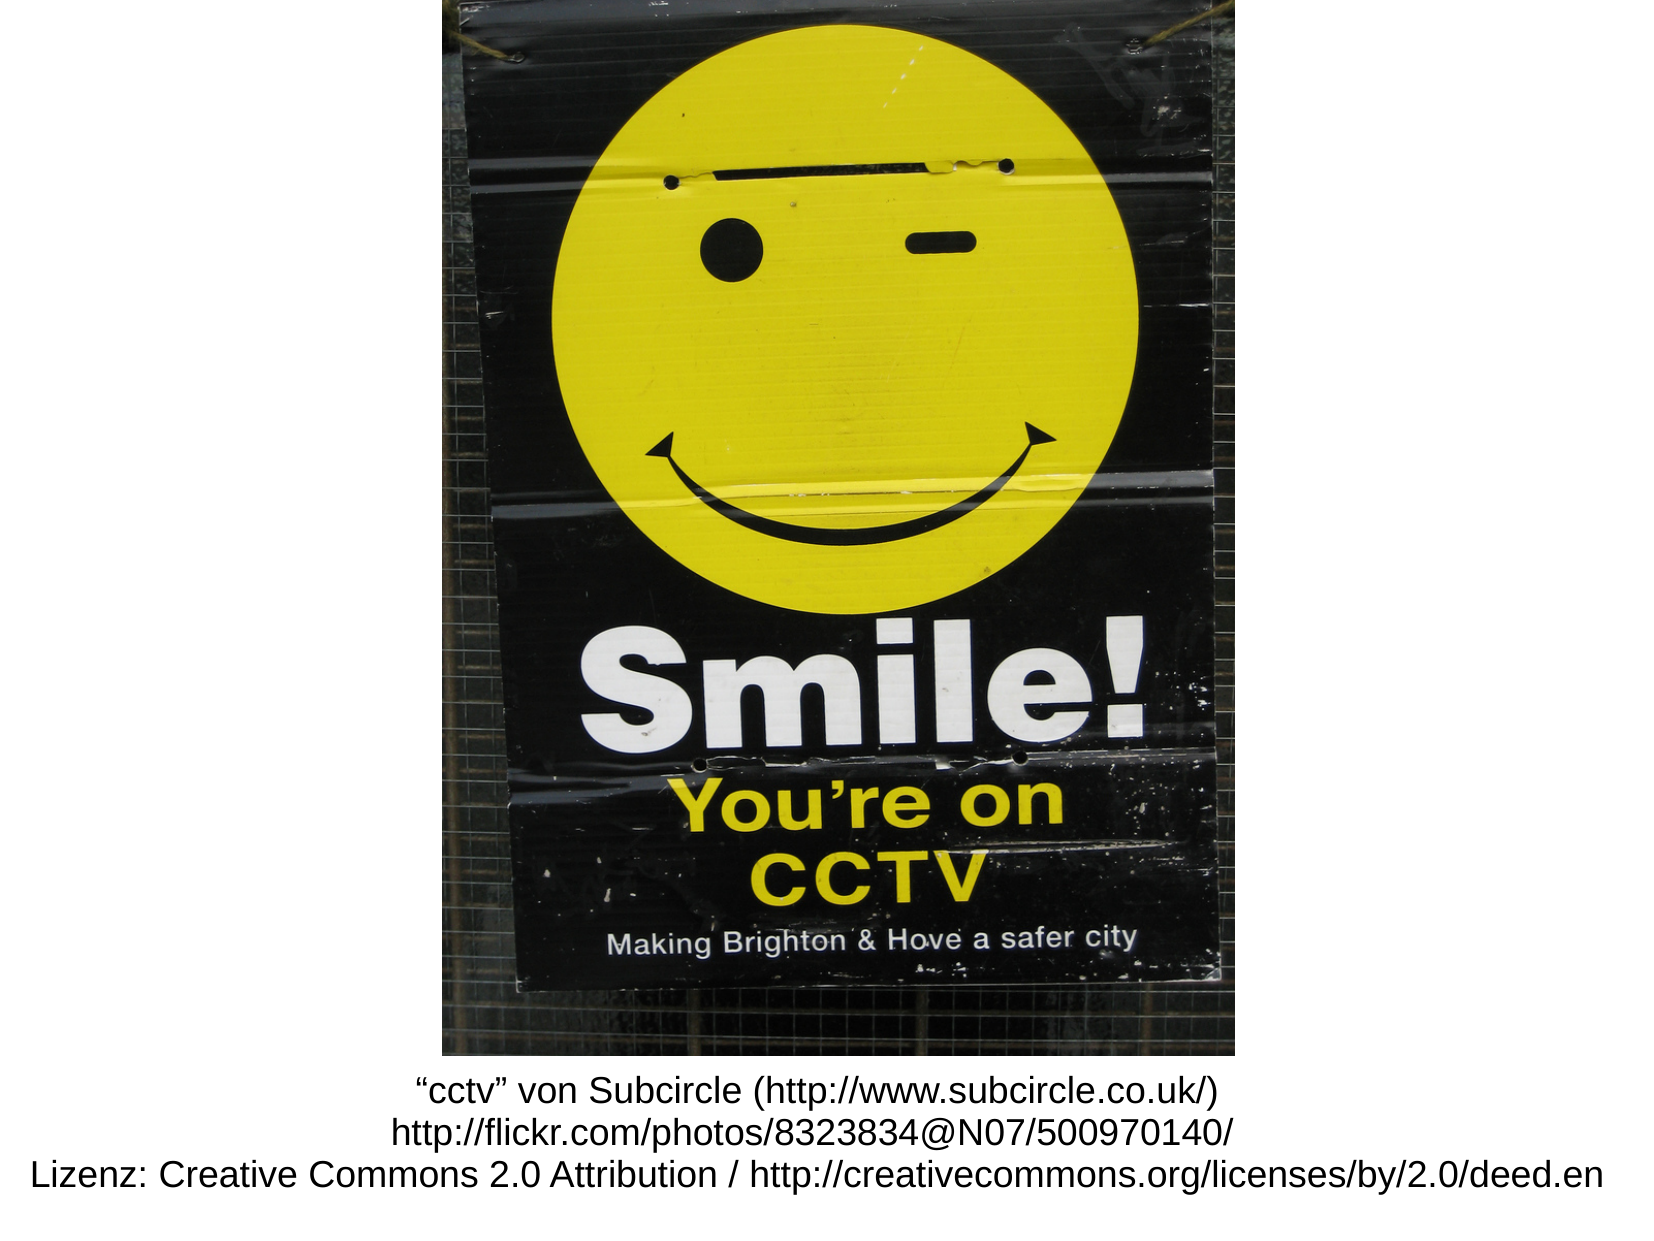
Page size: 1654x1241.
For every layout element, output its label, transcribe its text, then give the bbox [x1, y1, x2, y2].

text_box “cctv” von Subcircle (http://www.subcircle.co.uk/) http://flickr.com/photos/8323834@N07/500970140/ Lizenz: Creative Commons 2.0 Attribution / http://creativecommons.org/licenses/by/2.0/deed.en [15, 1061, 1631, 1241]
picture [442, 0, 1235, 1056]
